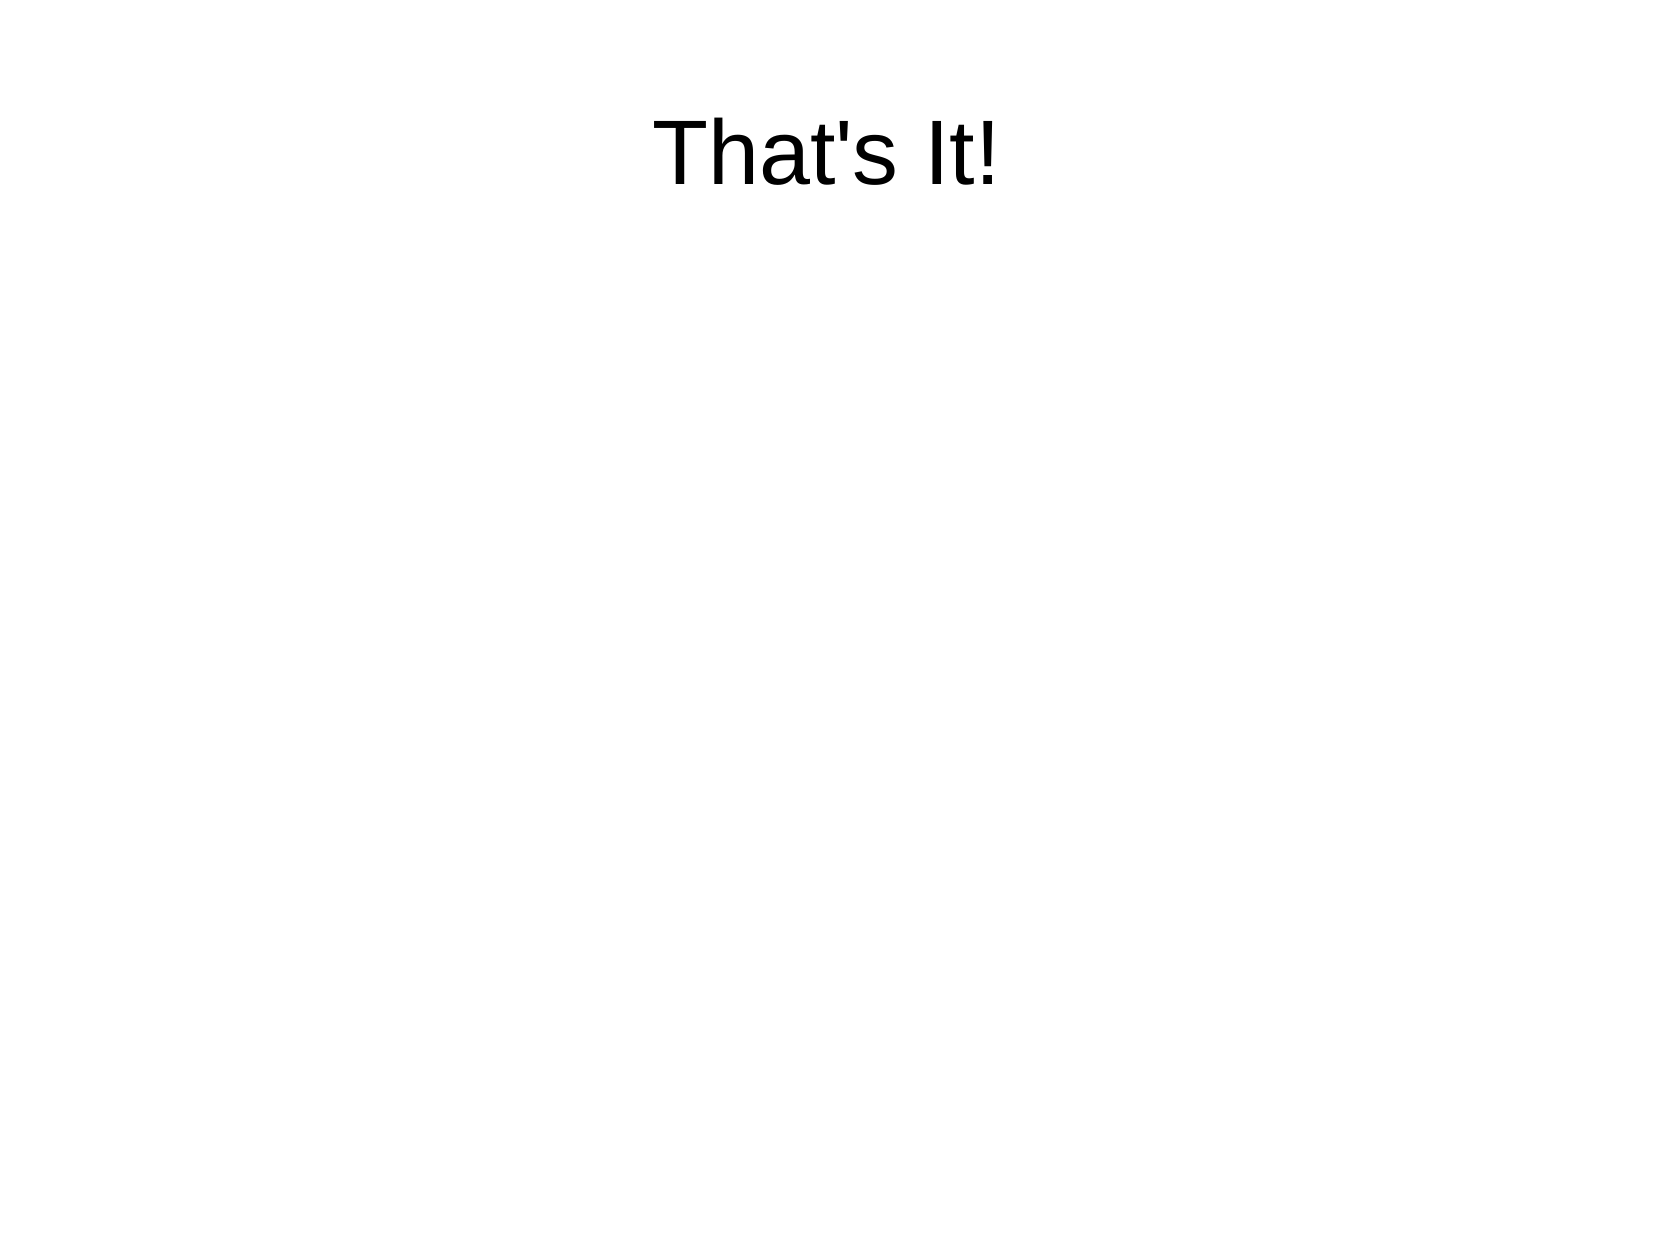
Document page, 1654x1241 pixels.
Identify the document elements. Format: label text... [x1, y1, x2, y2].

title That's It! [82, 56, 1571, 250]
